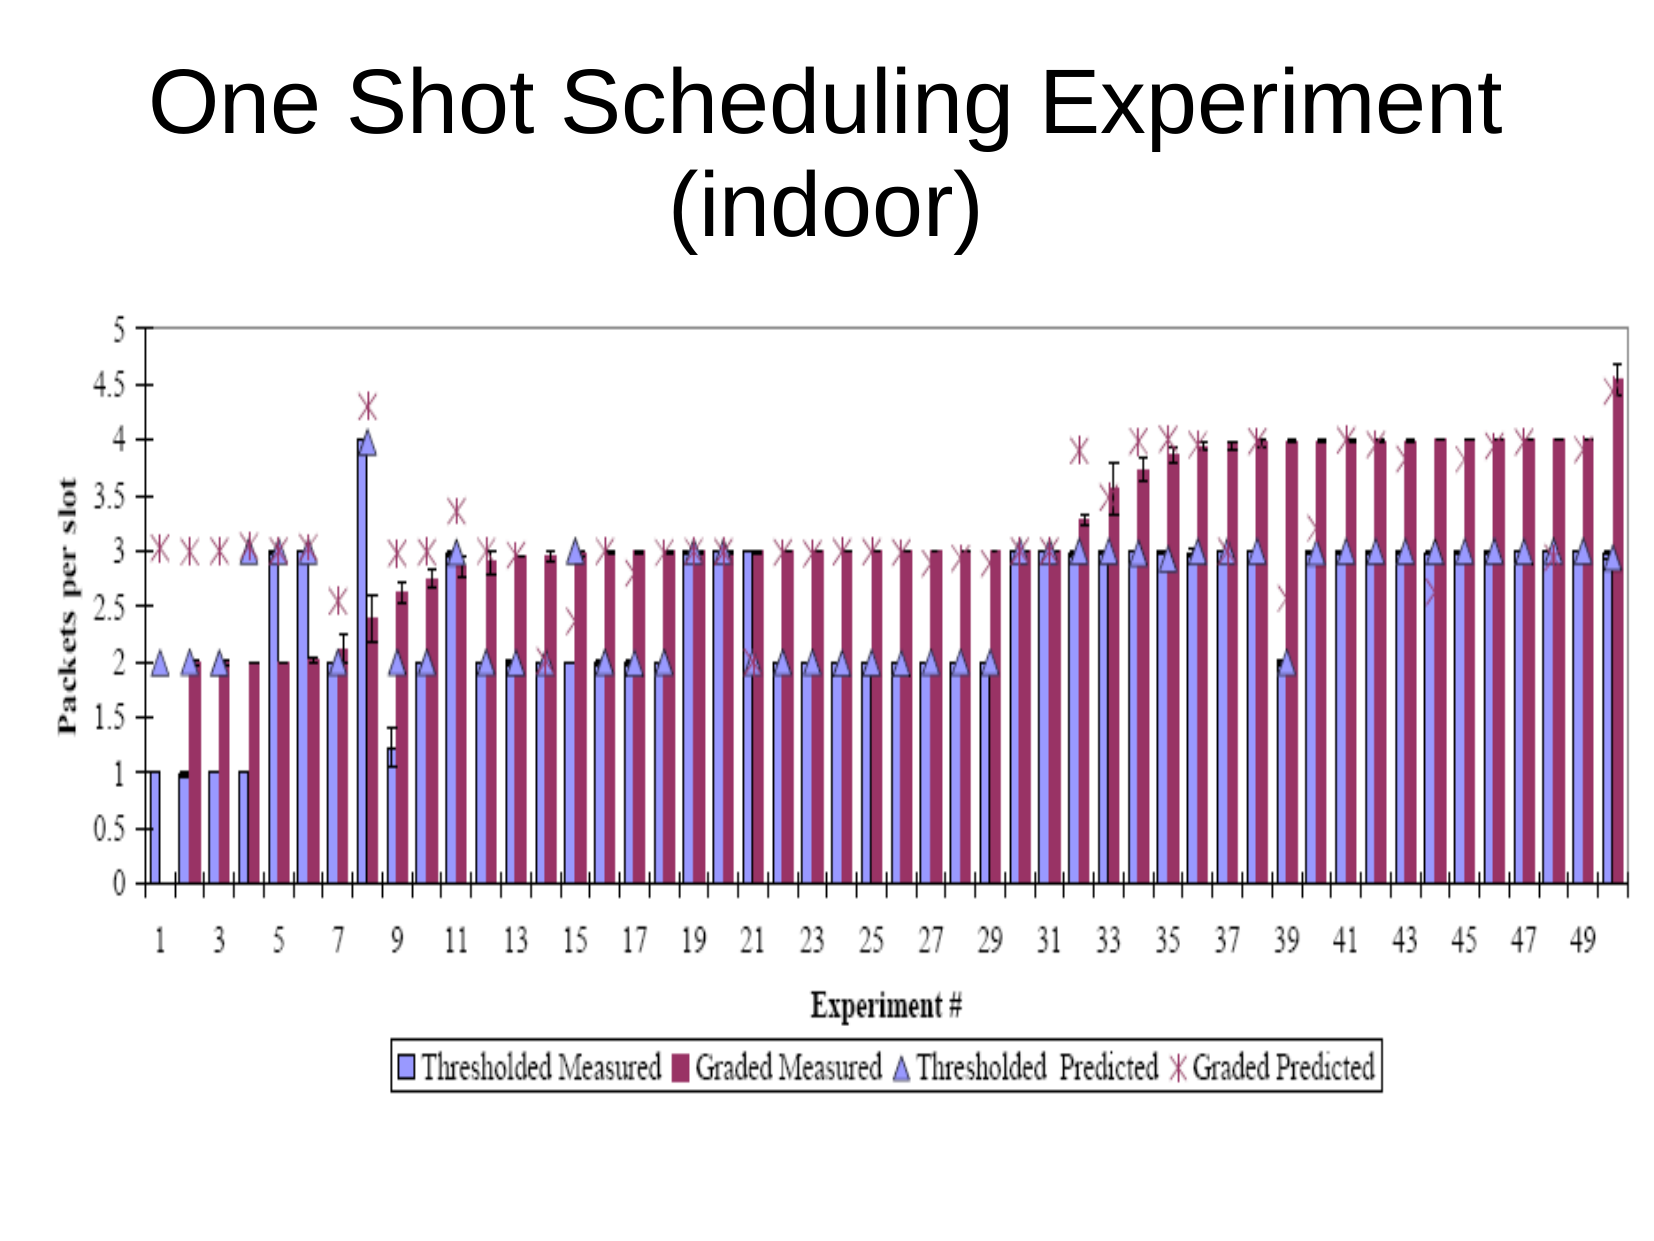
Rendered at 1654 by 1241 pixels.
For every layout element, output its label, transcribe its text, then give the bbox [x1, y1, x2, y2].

picture [37, 291, 1654, 1161]
title One Shot Scheduling Experiment (indoor) [82, 50, 1571, 256]
